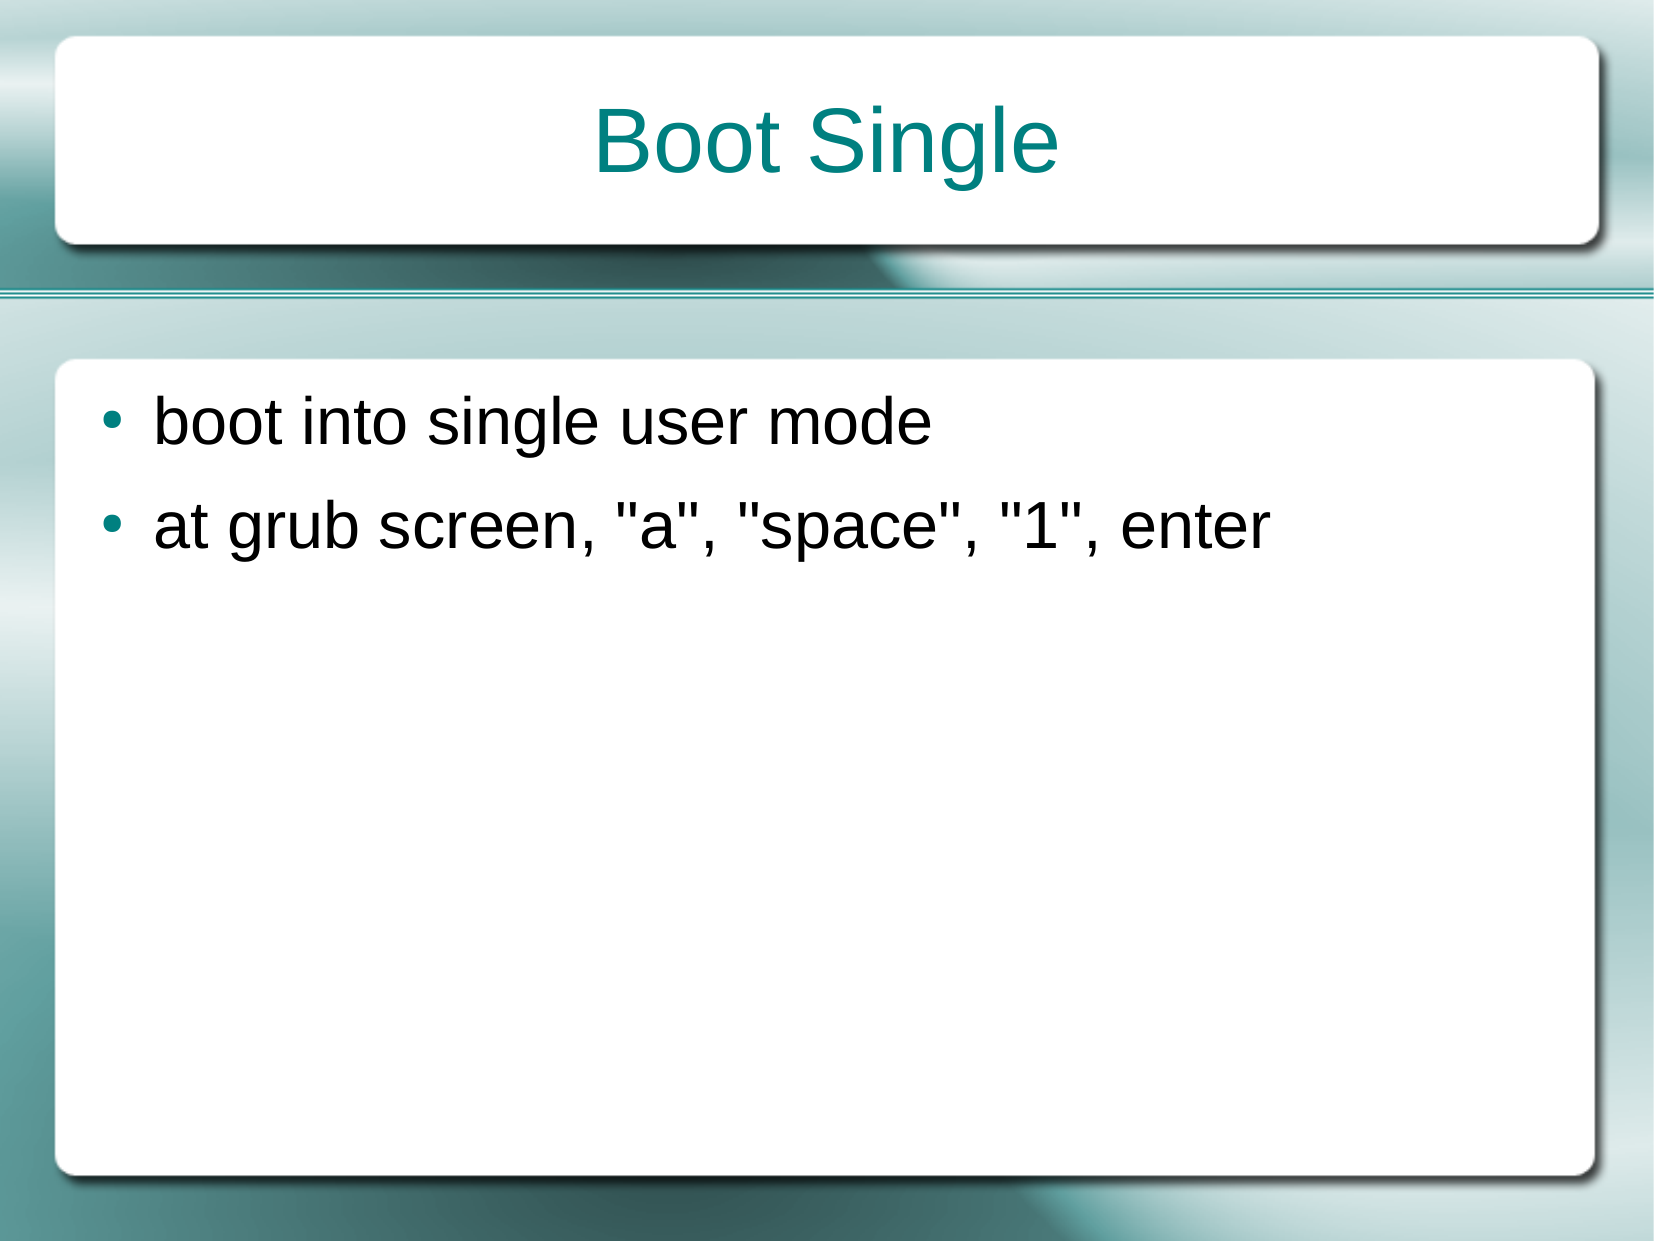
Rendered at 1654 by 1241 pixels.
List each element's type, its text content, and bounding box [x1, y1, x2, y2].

picture [0, 0, 1654, 1241]
title Boot Single [82, 37, 1571, 245]
list boot into single user mode at grub screen, "a", "space", "1", enter [82, 383, 1571, 1034]
